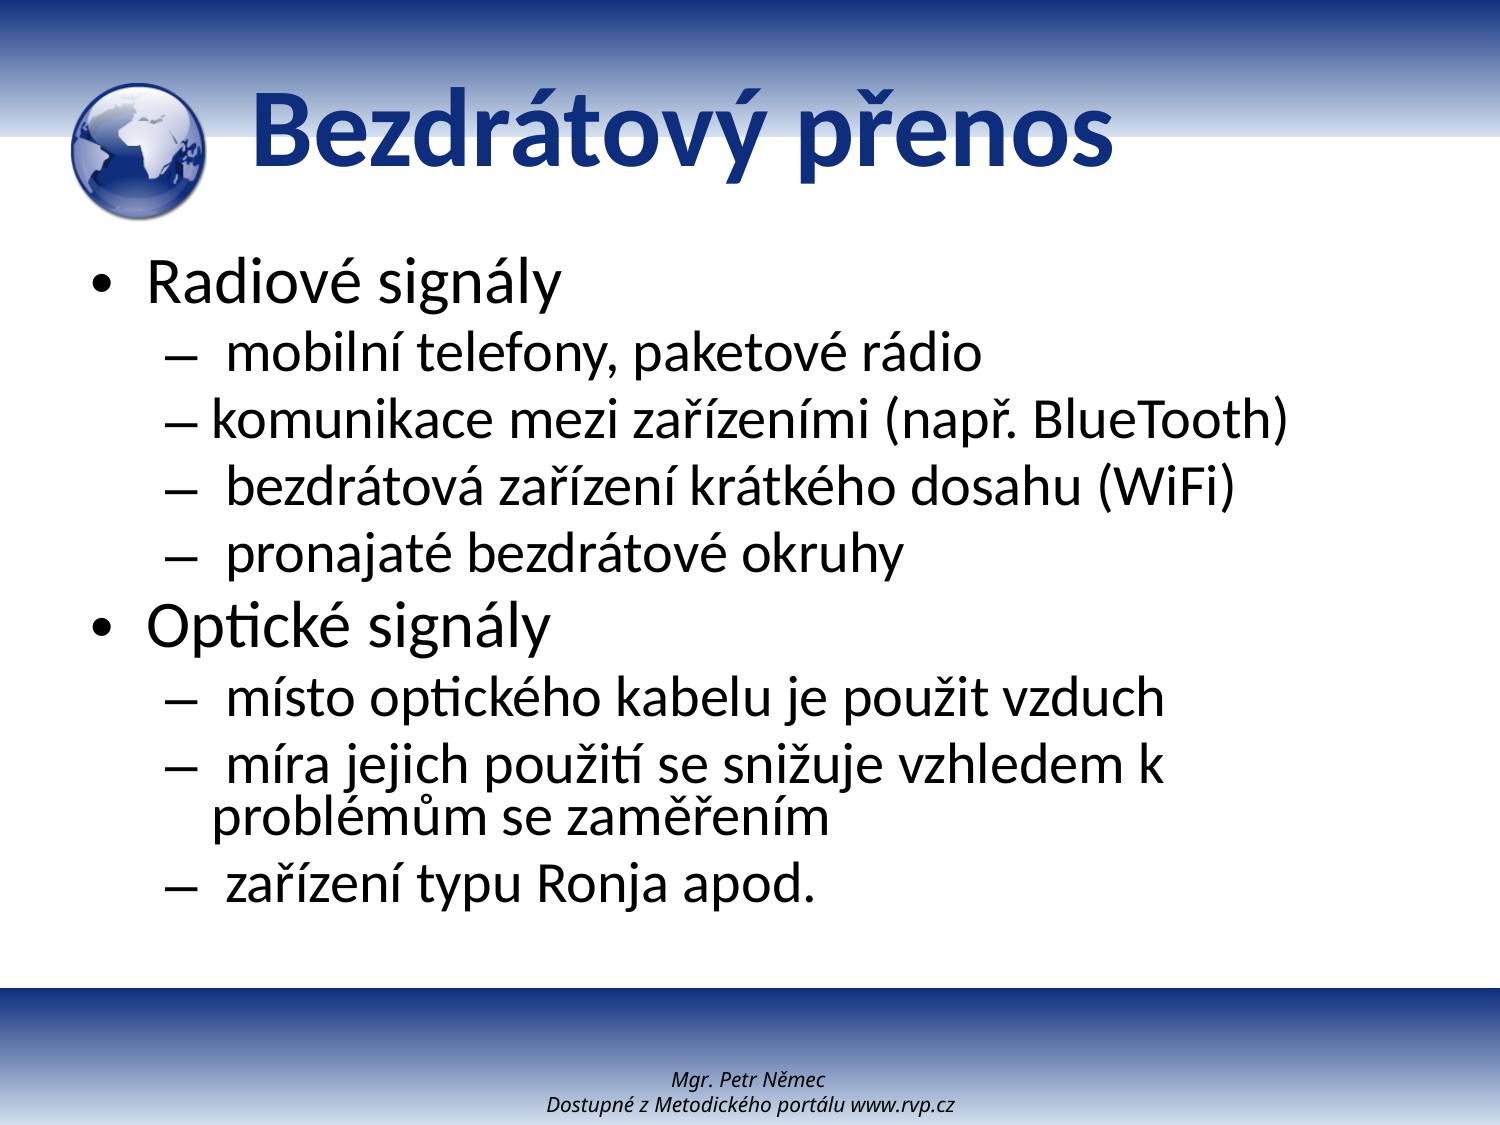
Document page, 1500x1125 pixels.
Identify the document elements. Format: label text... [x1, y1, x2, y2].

picture [69, 83, 207, 222]
title Bezdrátový přenos [235, 45, 1426, 233]
list Radiové signály mobilní telefony, paketové rádio komunikace mezi zařízeními (např. BlueTooth) bezdrátová zařízení krátkého dosahu (WiFi) pronajaté bezdrátové okruhy Optické signály místo optického kabelu je použit vzduch míra jejich použití se snižuje vzhledem k problémům se zaměřením zařízení typu Ronja apod. [75, 247, 1426, 1049]
